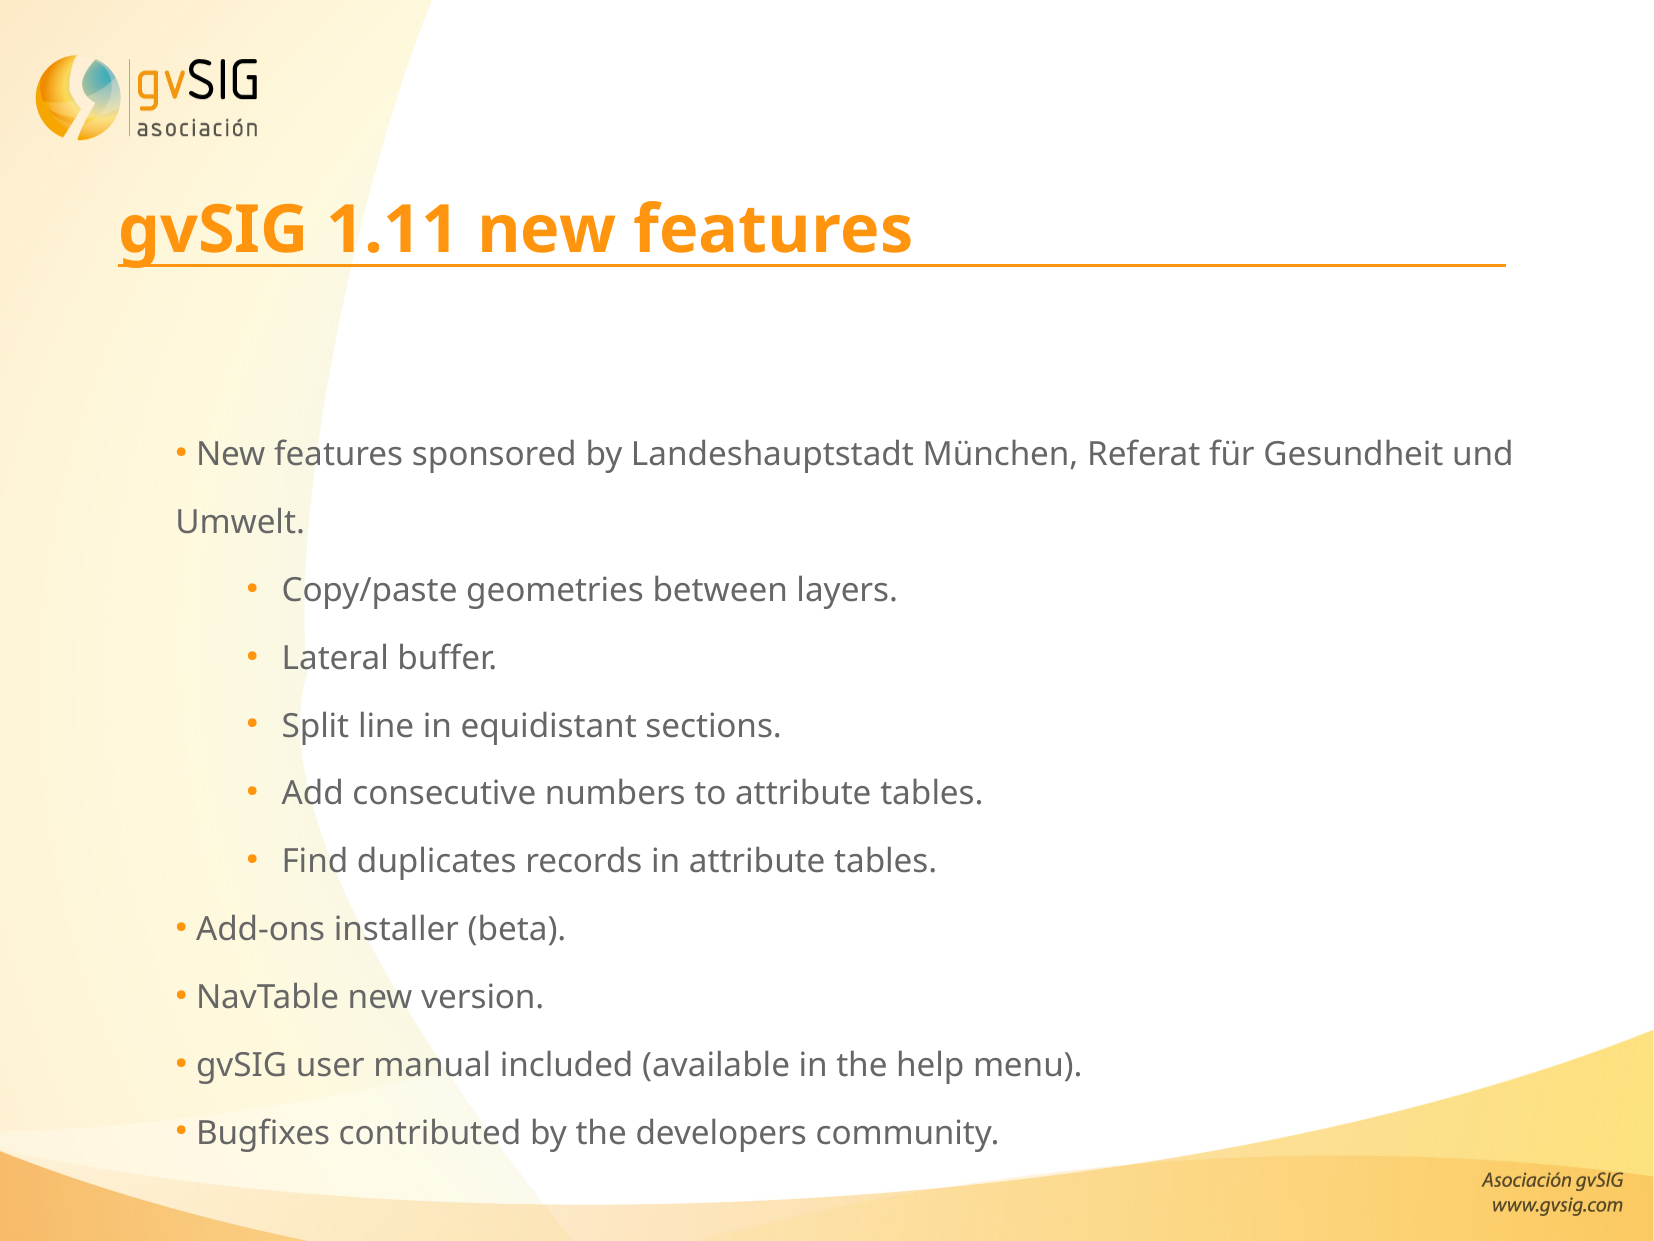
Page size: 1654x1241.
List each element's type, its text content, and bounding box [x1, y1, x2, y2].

text_box New features sponsored by Landeshauptstadt München, Referat für Gesundheit und Umwelt. Copy/paste geometries between layers. Lateral buffer. Split line in equidistant sections. Add consecutive numbers to attribute tables. Find duplicates records in attribute tables. Add-ons installer (beta). NavTable new version. gvSIG user manual included (available in the help menu). Bugfixes contributed by the developers community. [160, 400, 1568, 1032]
picture [0, 0, 1654, 1241]
title gvSIG 1.11 new features [118, 177, 1607, 276]
